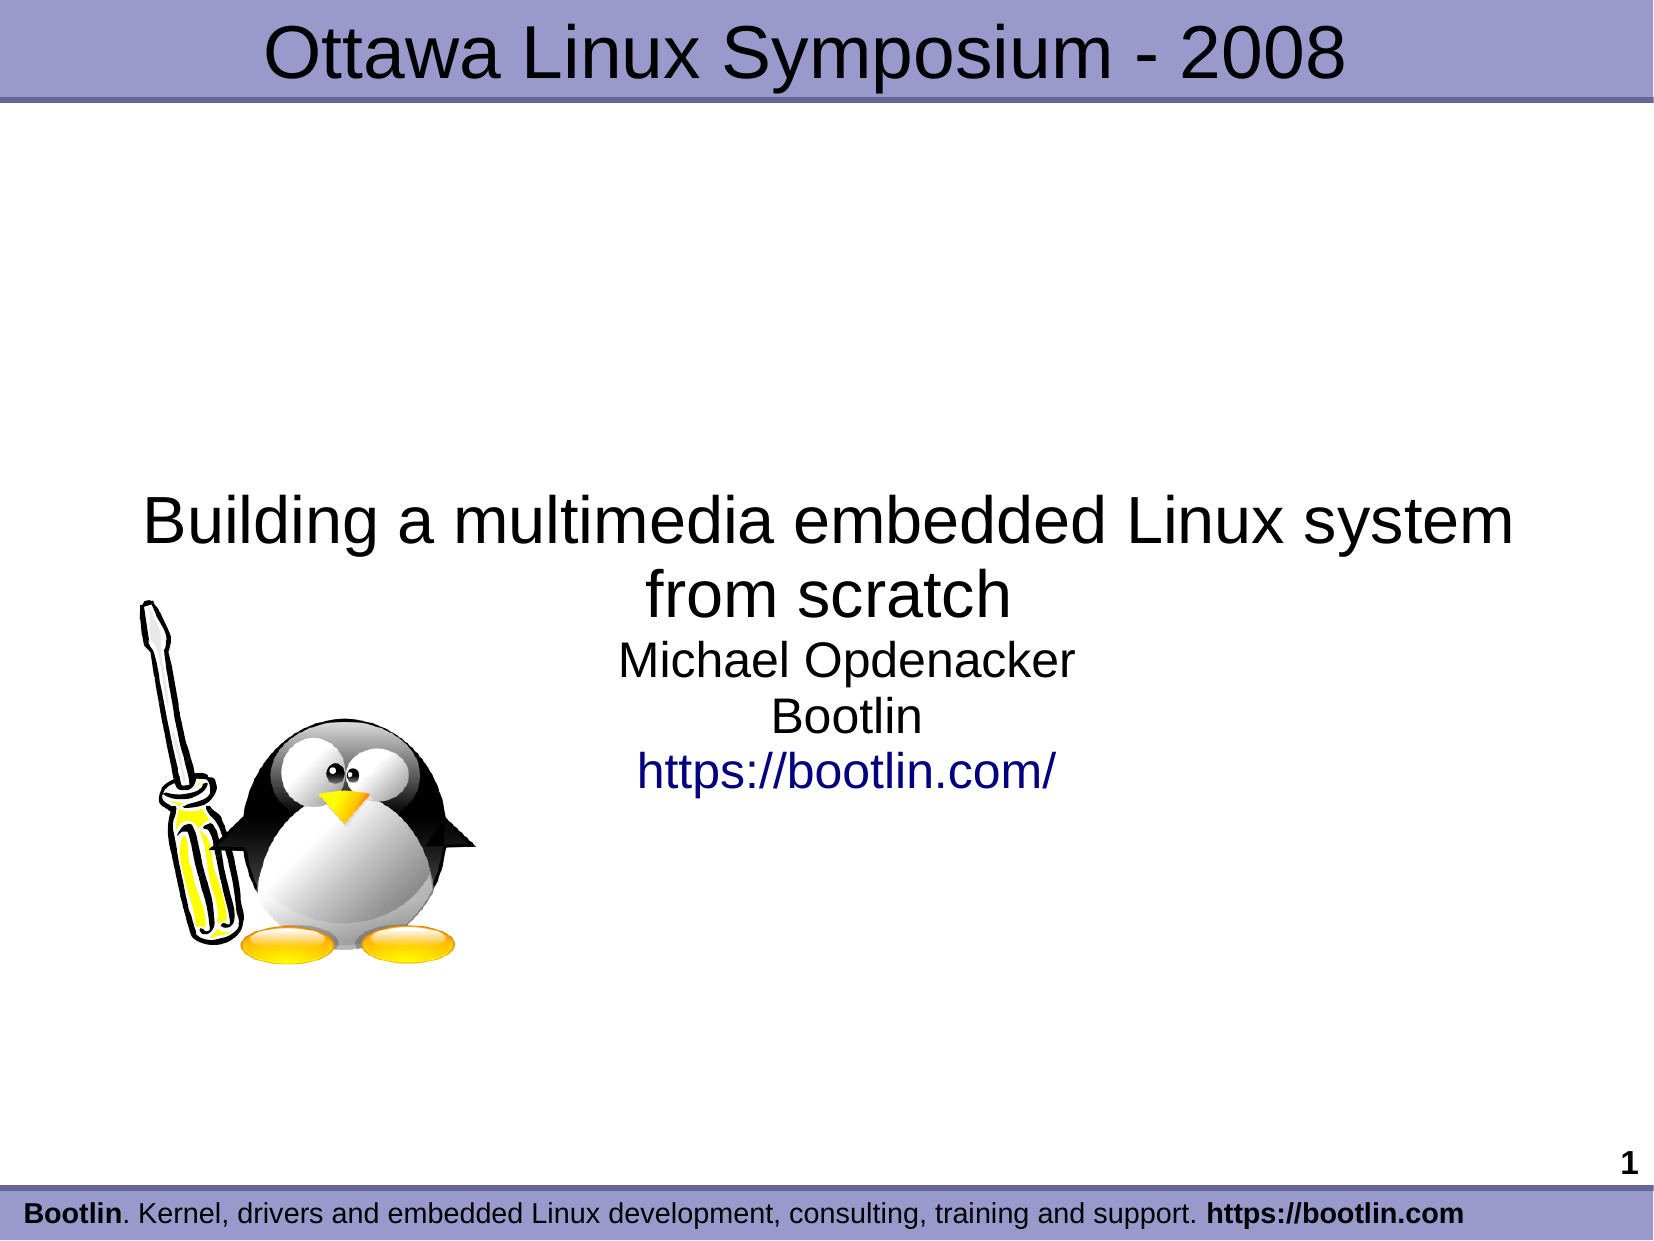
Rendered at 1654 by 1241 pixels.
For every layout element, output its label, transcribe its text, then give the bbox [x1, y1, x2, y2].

picture [204, 718, 479, 965]
text_box [139, 600, 204, 944]
subtitle Building a multimedia embedded Linux system from scratch Michael Opdenacker Bootlin https://bootlin.com/ [105, 216, 1518, 1066]
title Ottawa Linux Symposium - 2008 [60, 5, 1551, 99]
text_box [182, 799, 204, 808]
text_box [177, 823, 204, 897]
text_box [176, 808, 204, 845]
